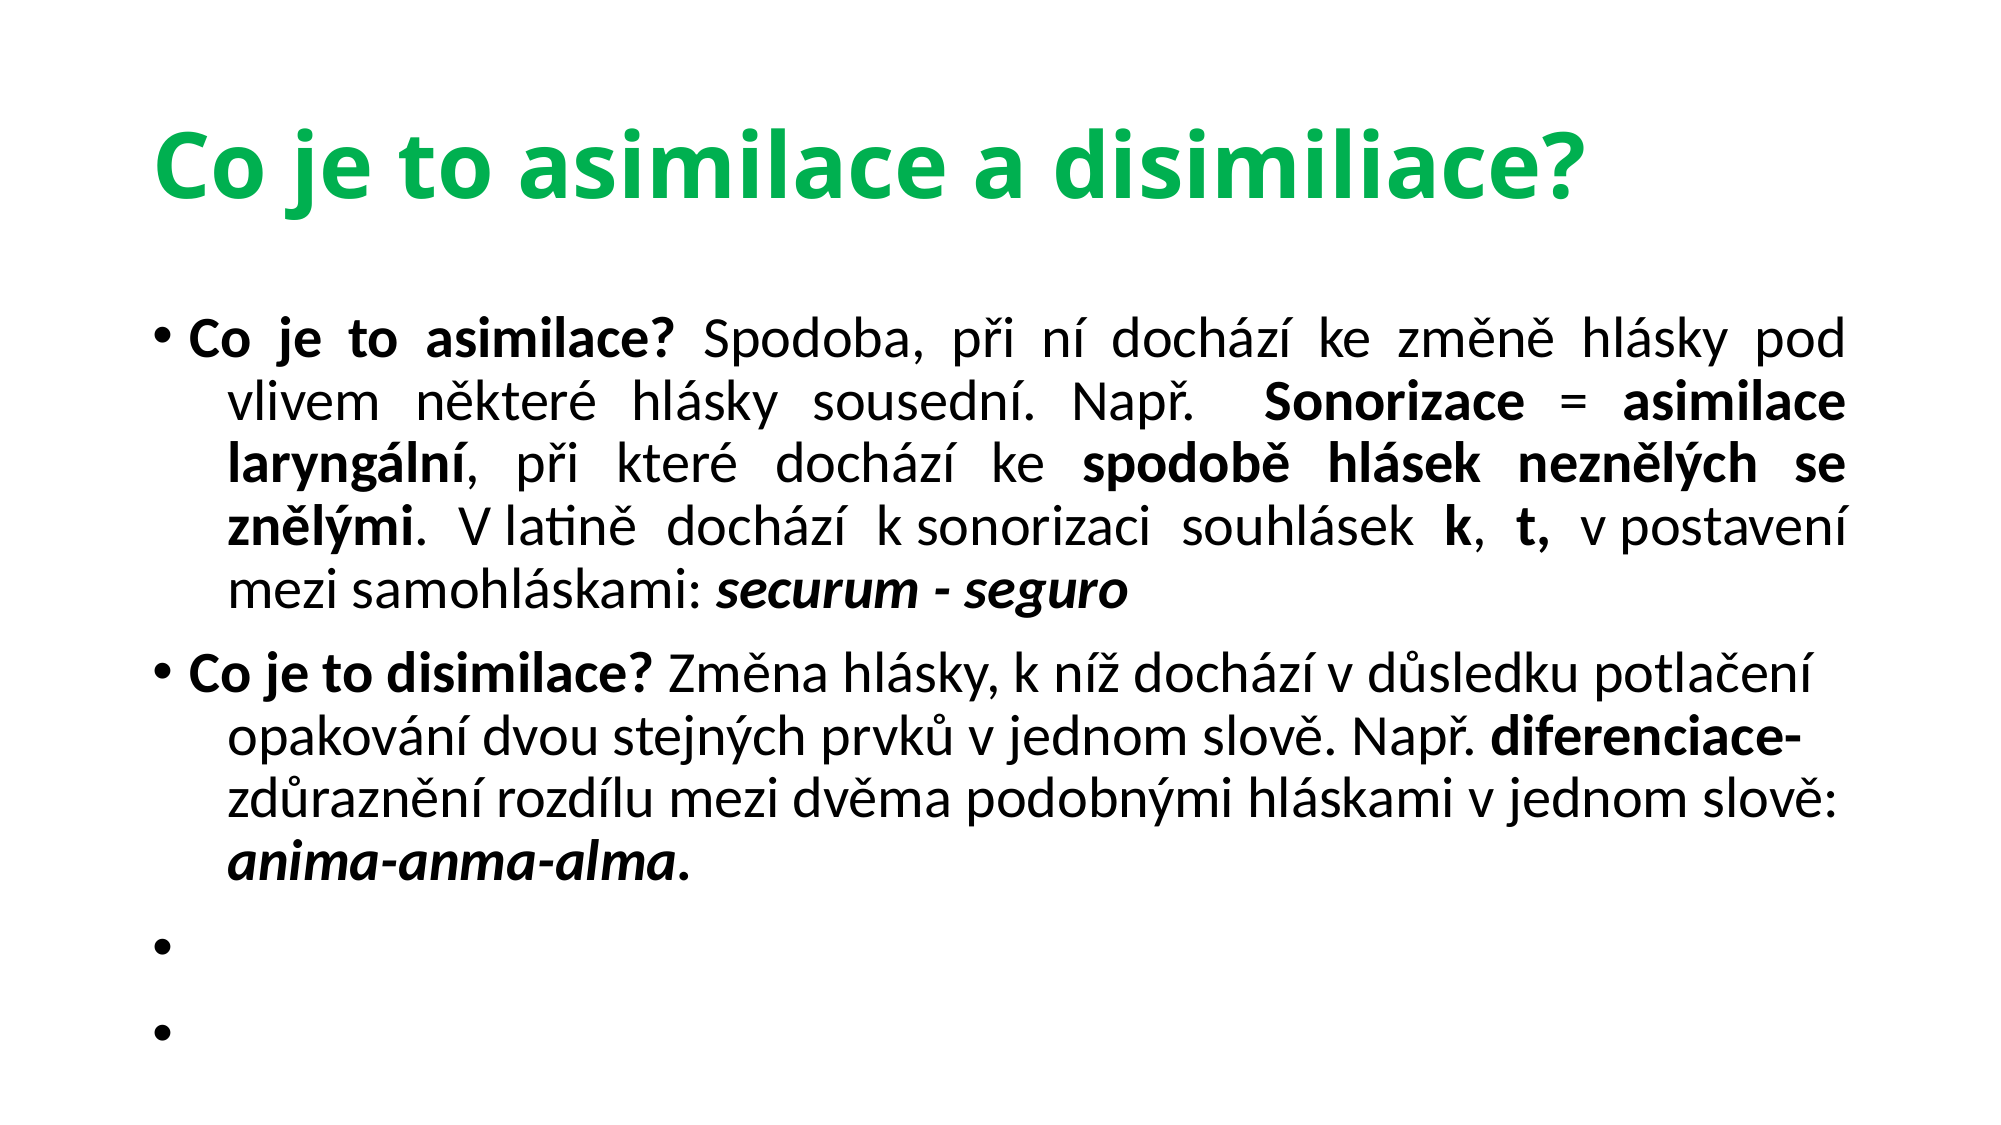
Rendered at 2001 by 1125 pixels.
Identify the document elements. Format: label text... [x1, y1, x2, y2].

list Co je to asimilace? Spodoba, při ní dochází ke změně hlásky pod vlivem některé hlásky sousední. Např. Sonorizace = asimilace laryngální, při které dochází ke spodobě hlásek neznělých se znělými. V latině dochází k sonorizaci souhlásek k, t, v postavení mezi samohláskami: securum - seguro Co je to disimilace? Změna hlásky, k níž dochází v důsledku potlačení opakování dvou stejných prvků v jednom slově. Např. diferenciace-zdůraznění rozdílu mezi dvěma podobnými hláskami v jednom slově: anima-anma-alma. [137, 299, 1863, 1014]
title Co je to asimilace a disimiliace? [137, 59, 1863, 278]
